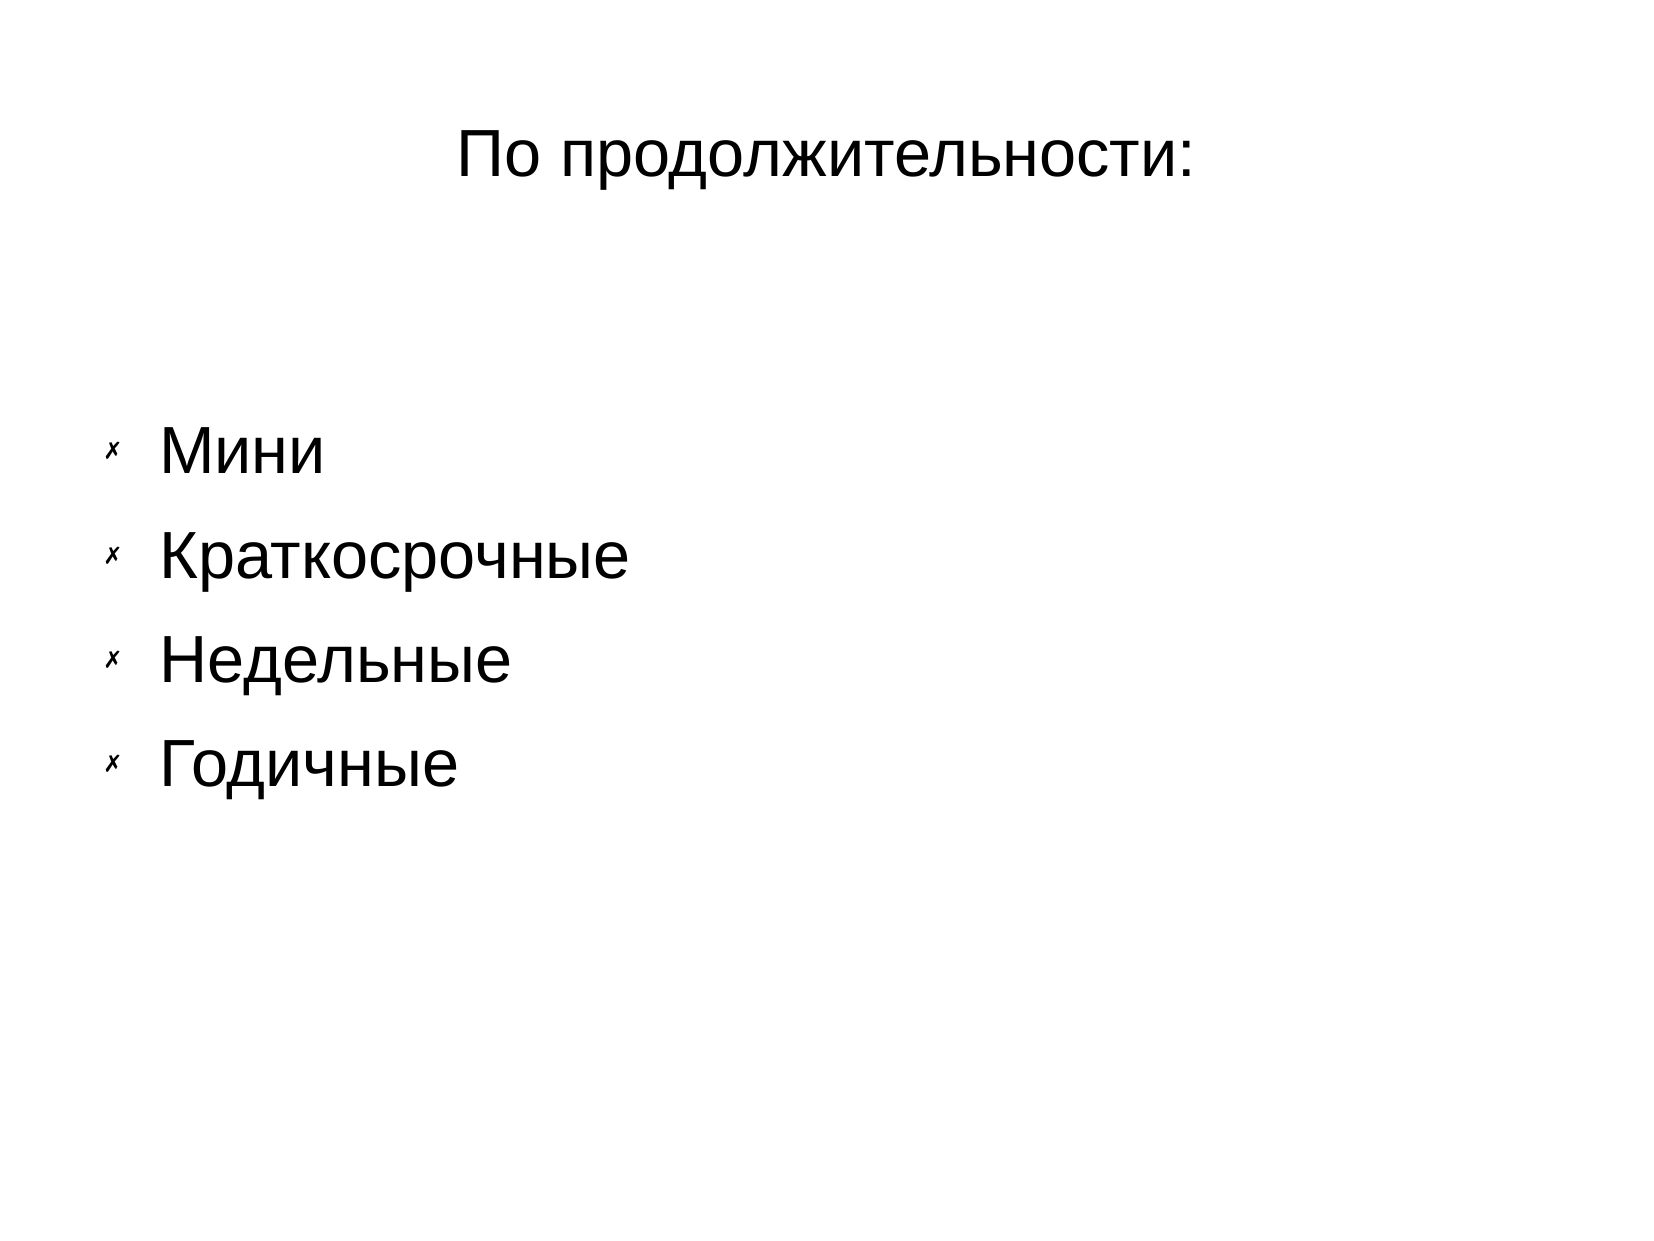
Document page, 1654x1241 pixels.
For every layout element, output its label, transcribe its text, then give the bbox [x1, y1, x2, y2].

title По продолжительности: [82, 56, 1571, 250]
list Мини Краткосрочные Недельные Годичные [88, 413, 1577, 832]
